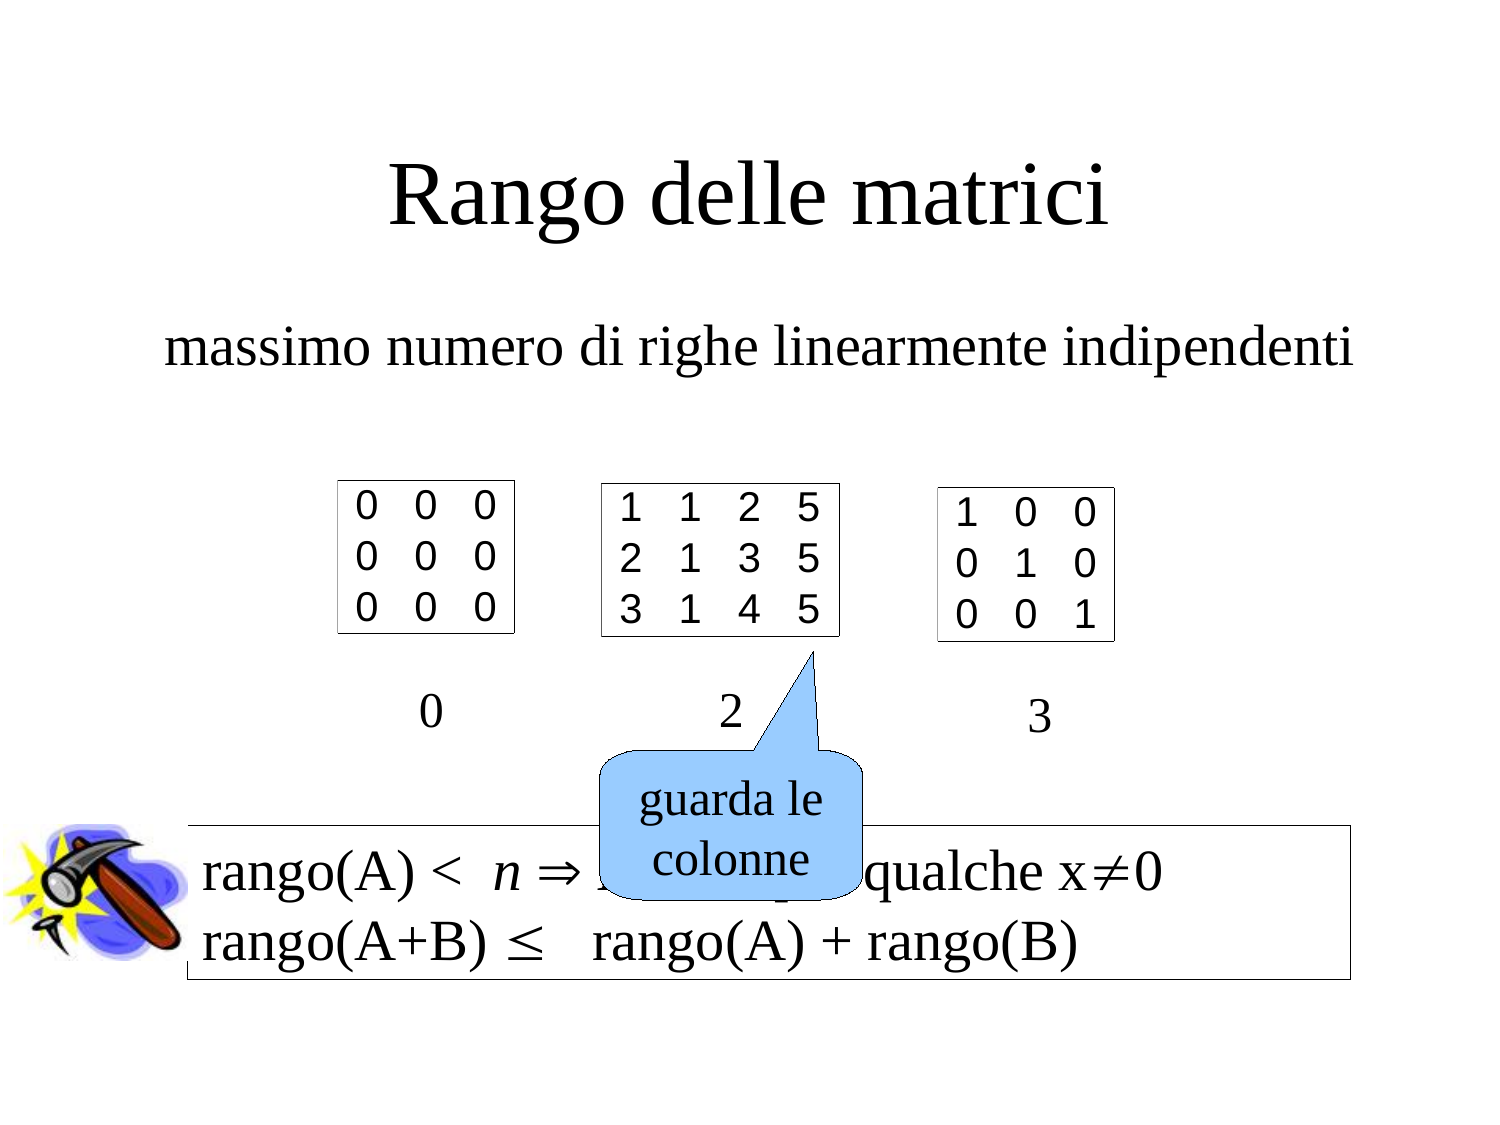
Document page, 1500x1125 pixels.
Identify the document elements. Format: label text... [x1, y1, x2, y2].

text_box rango(A) < n ⇒ Ax = 0 per qualche x≠0 rango(A+B) ≤ rango(A) + rango(B) [187, 825, 1351, 980]
text_box 3 [1012, 675, 1068, 750]
text_box 0 [404, 669, 459, 745]
text_box 2 [704, 669, 759, 745]
chart [601, 482, 841, 638]
picture [3, 824, 188, 961]
text_box massimo numero di righe linearmente indipendenti [150, 299, 1388, 385]
text_box guarda le colonne [599, 651, 863, 901]
chart [337, 480, 517, 636]
chart [937, 487, 1117, 643]
title Rango delle matrici [112, 107, 1387, 280]
